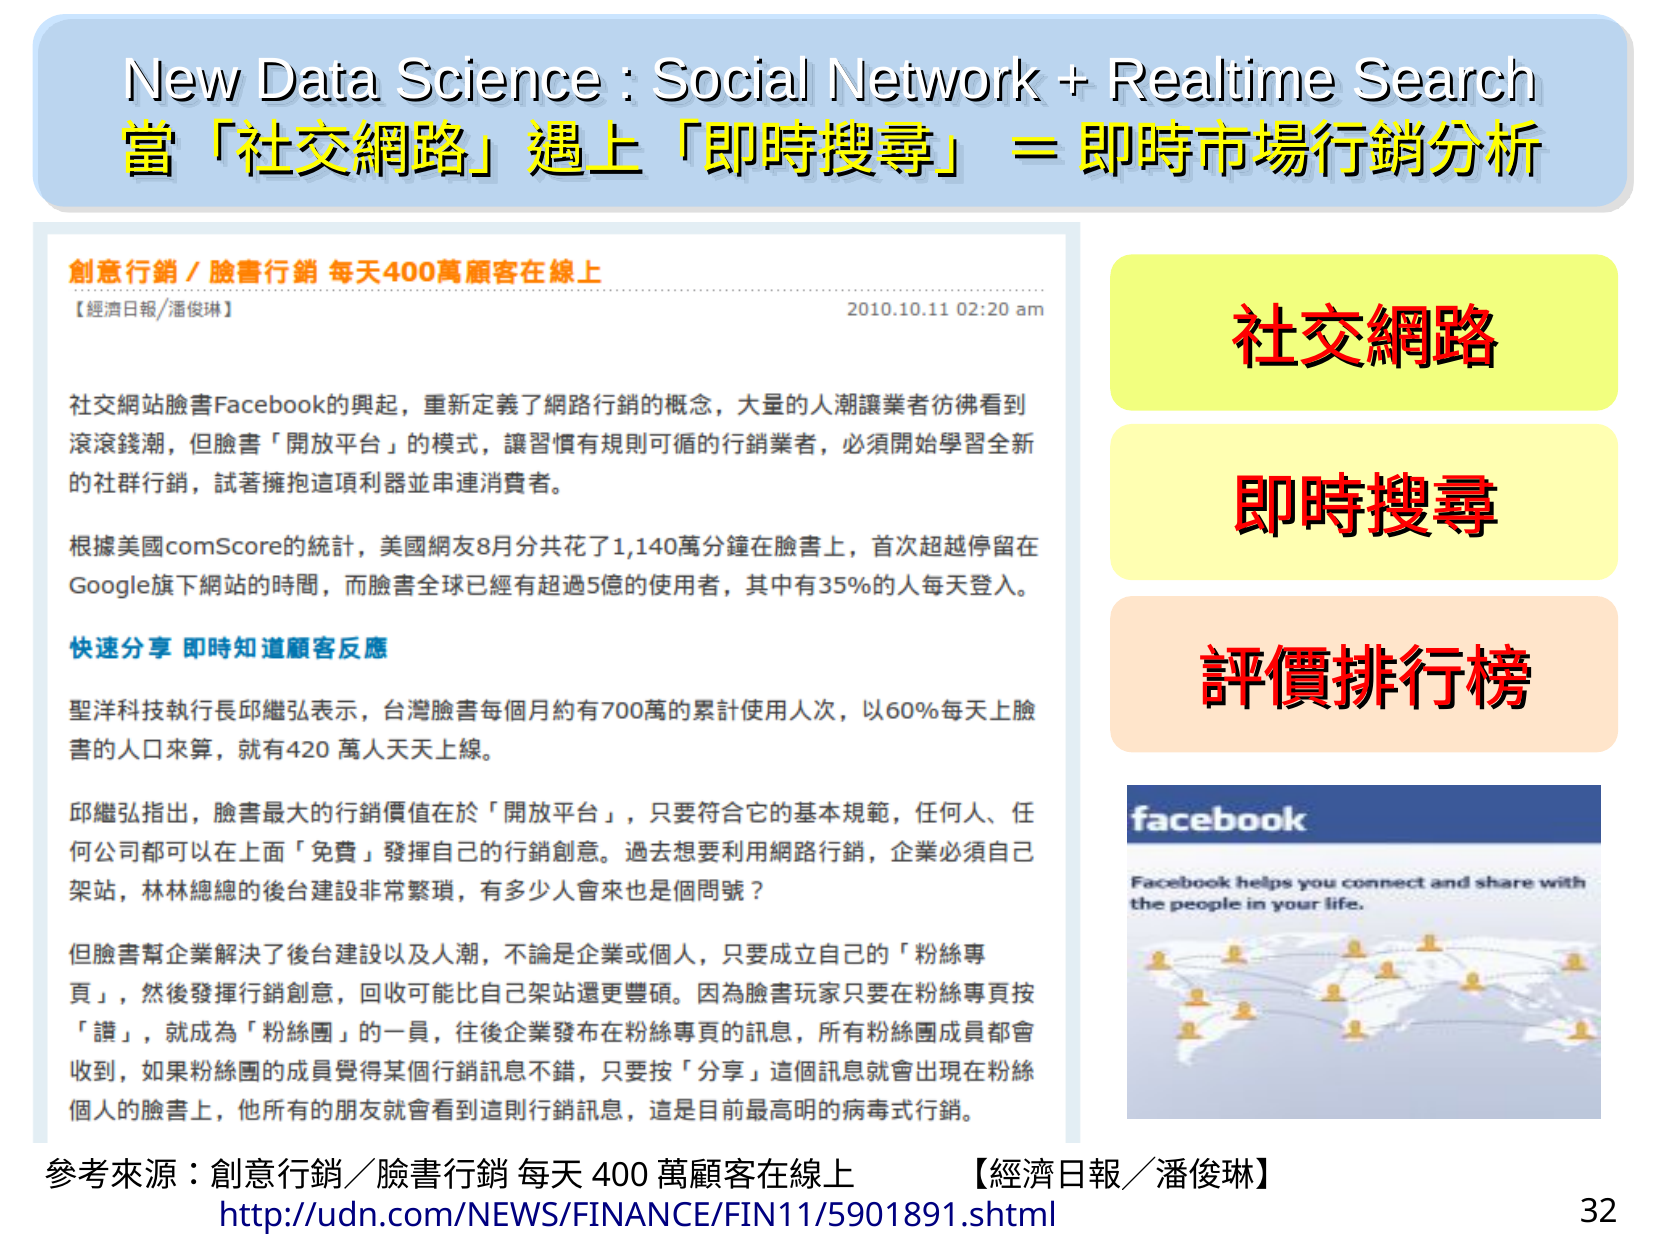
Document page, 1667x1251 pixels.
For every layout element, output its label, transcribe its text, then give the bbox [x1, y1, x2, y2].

picture [1127, 785, 1601, 1119]
text_box 社交網路 [1110, 254, 1619, 411]
picture [14, 222, 1095, 1143]
text_box 評價排行榜 [1110, 596, 1619, 753]
text_box New Data Science : Social Network + Realtime Search 當「社交網路」遇上「即時搜尋」 ＝ 即時市場行銷分析 [32, 14, 1628, 207]
text_box 參考來源：創意行銷／臉書行銷 每天400萬顧客在線上 【經濟日報╱潘俊琳】 http://udn.com/NEWS/FINANCE/FIN11/5901891.shtml [29, 1145, 1625, 1241]
text_box 即時搜尋 [1110, 423, 1619, 581]
